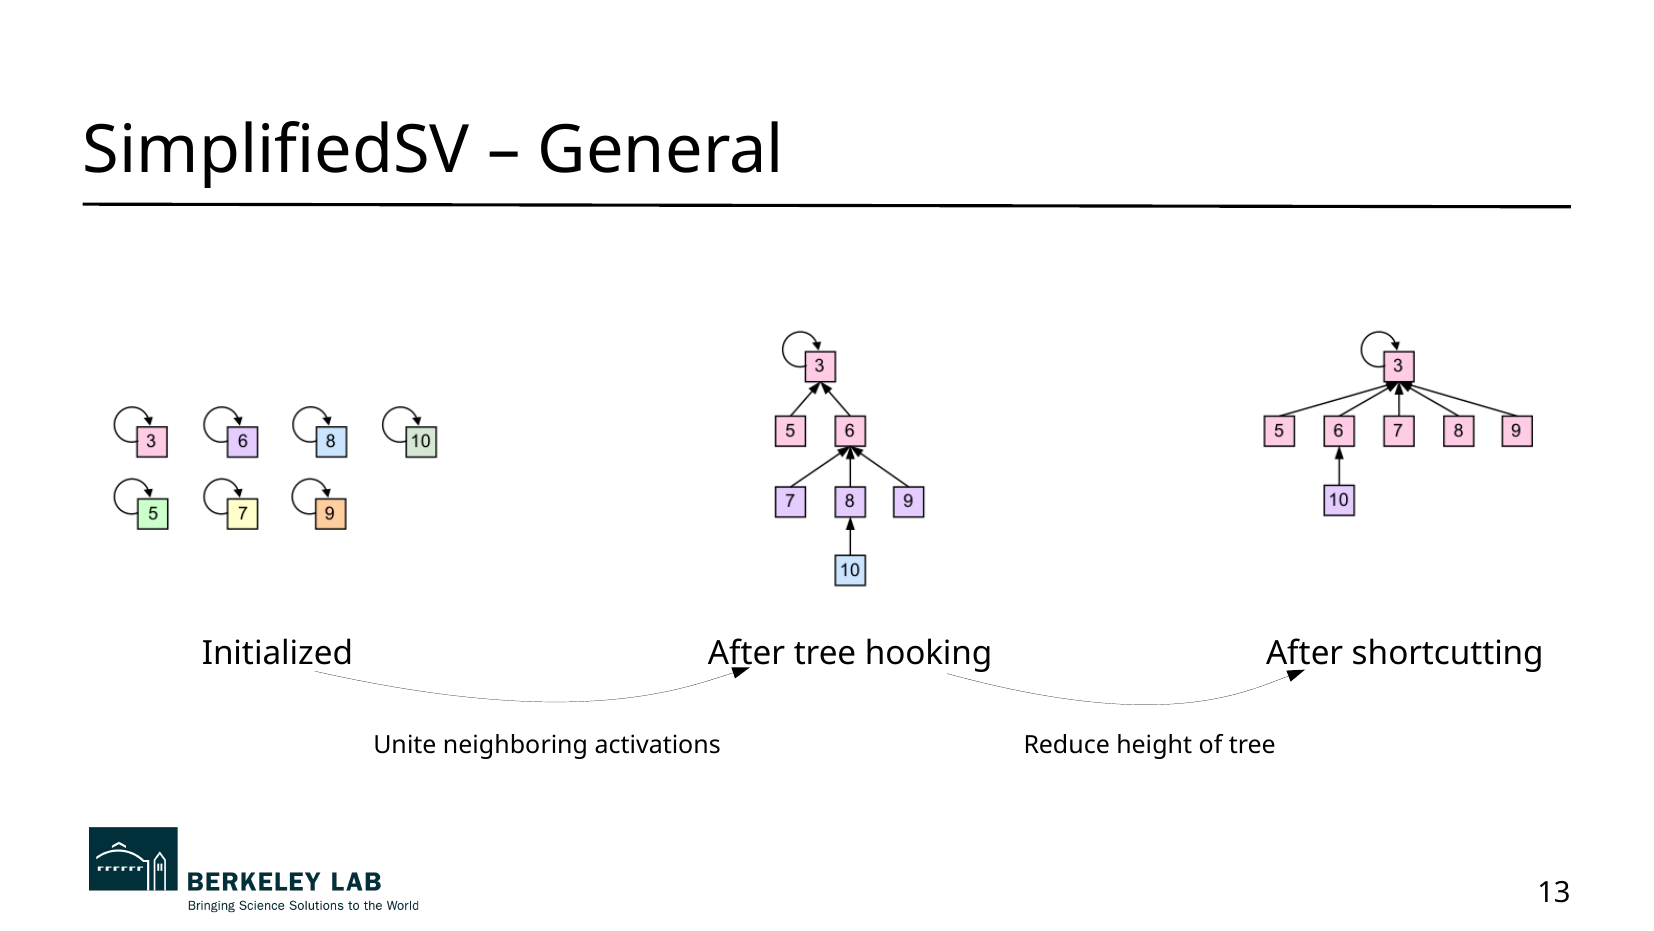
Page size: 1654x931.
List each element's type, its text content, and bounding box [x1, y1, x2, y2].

text_box Unite neighboring activations [330, 719, 766, 766]
picture [71, 809, 436, 930]
picture [97, 315, 1557, 595]
text_box After shortcutting [1195, 621, 1616, 671]
text_box Reduce height of tree [932, 719, 1368, 855]
text_box After tree hooking [632, 621, 1068, 671]
title SimplifiedSV – General [82, 37, 1571, 193]
text_box Initialized [60, 621, 496, 671]
